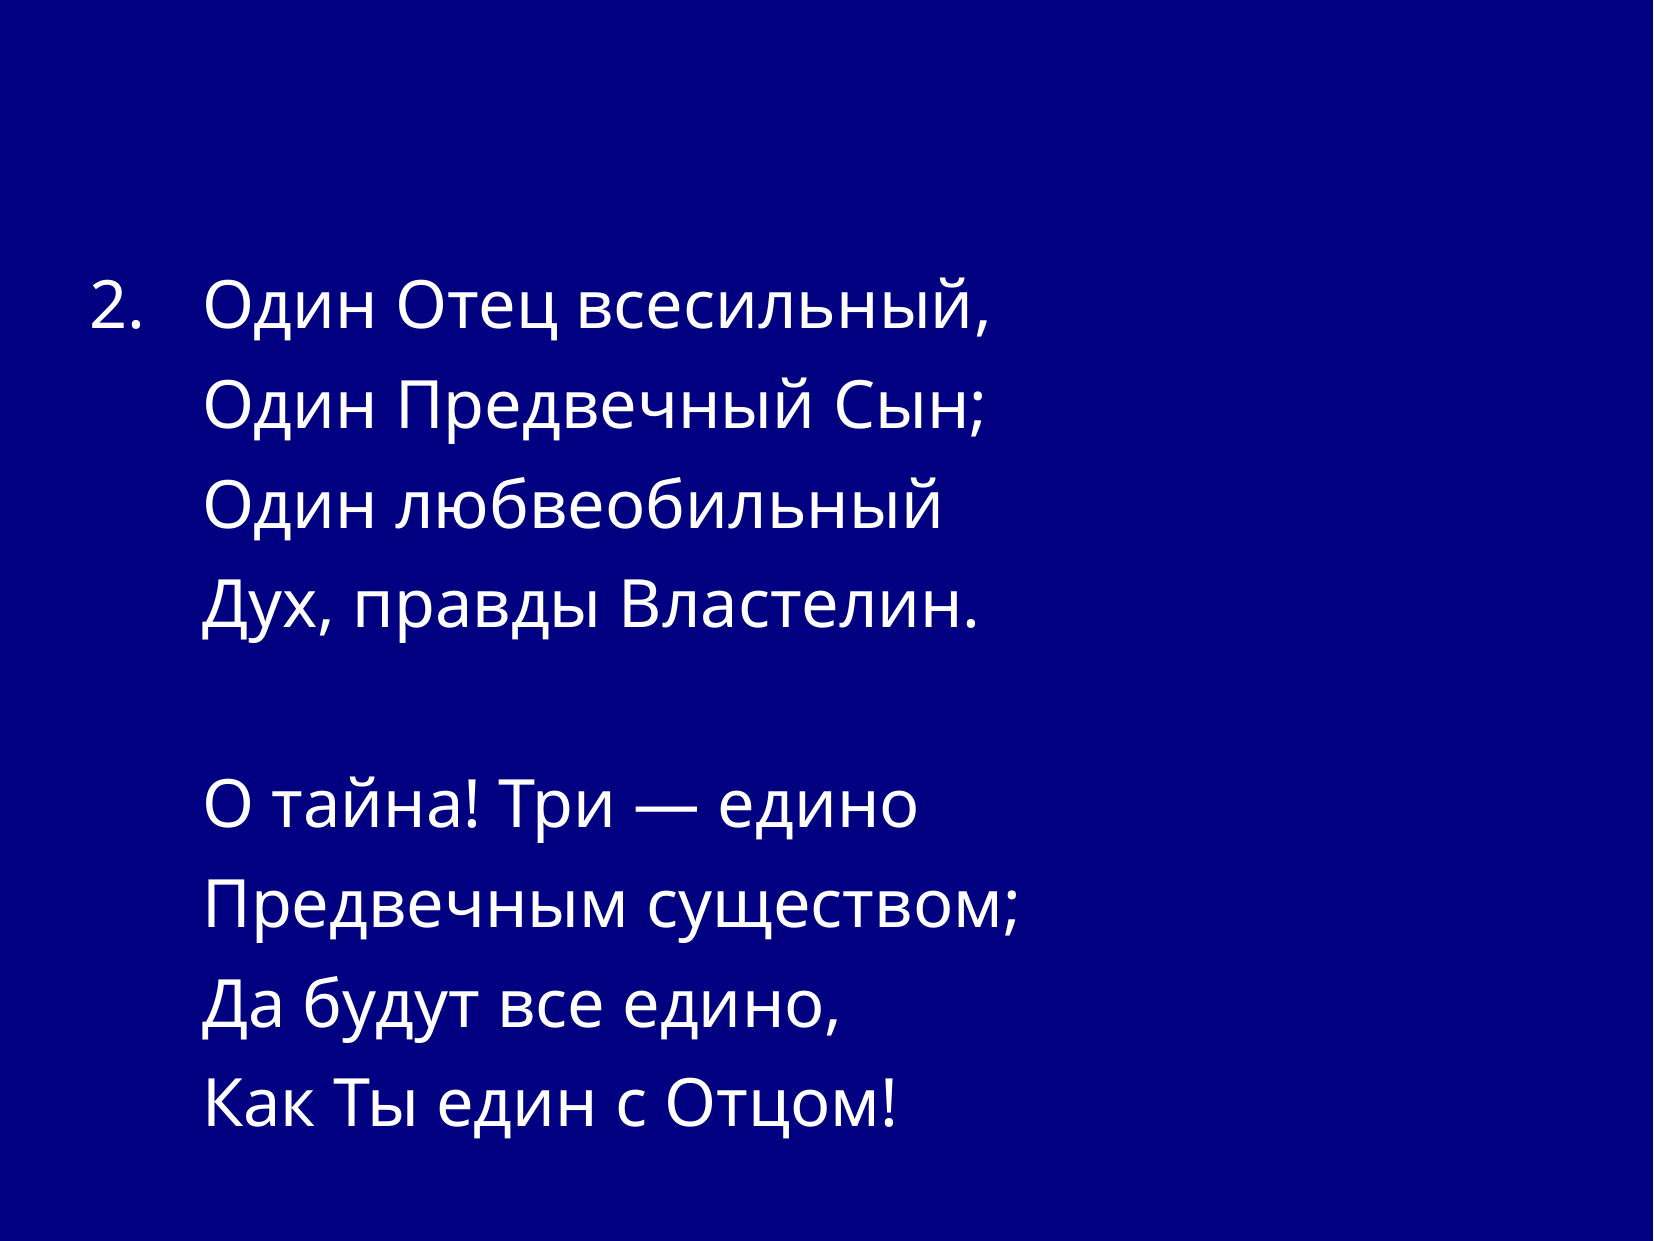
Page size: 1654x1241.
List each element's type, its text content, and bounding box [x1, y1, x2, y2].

text_box 2. Один Отец всесильный, Один Предвечный Сын; Один любвеобильный Дух, правды Властелин. О тайна! Три — едино Предвечным существом; Да будут все едино, Как Ты един с Отцом! [75, 150, 1576, 1163]
